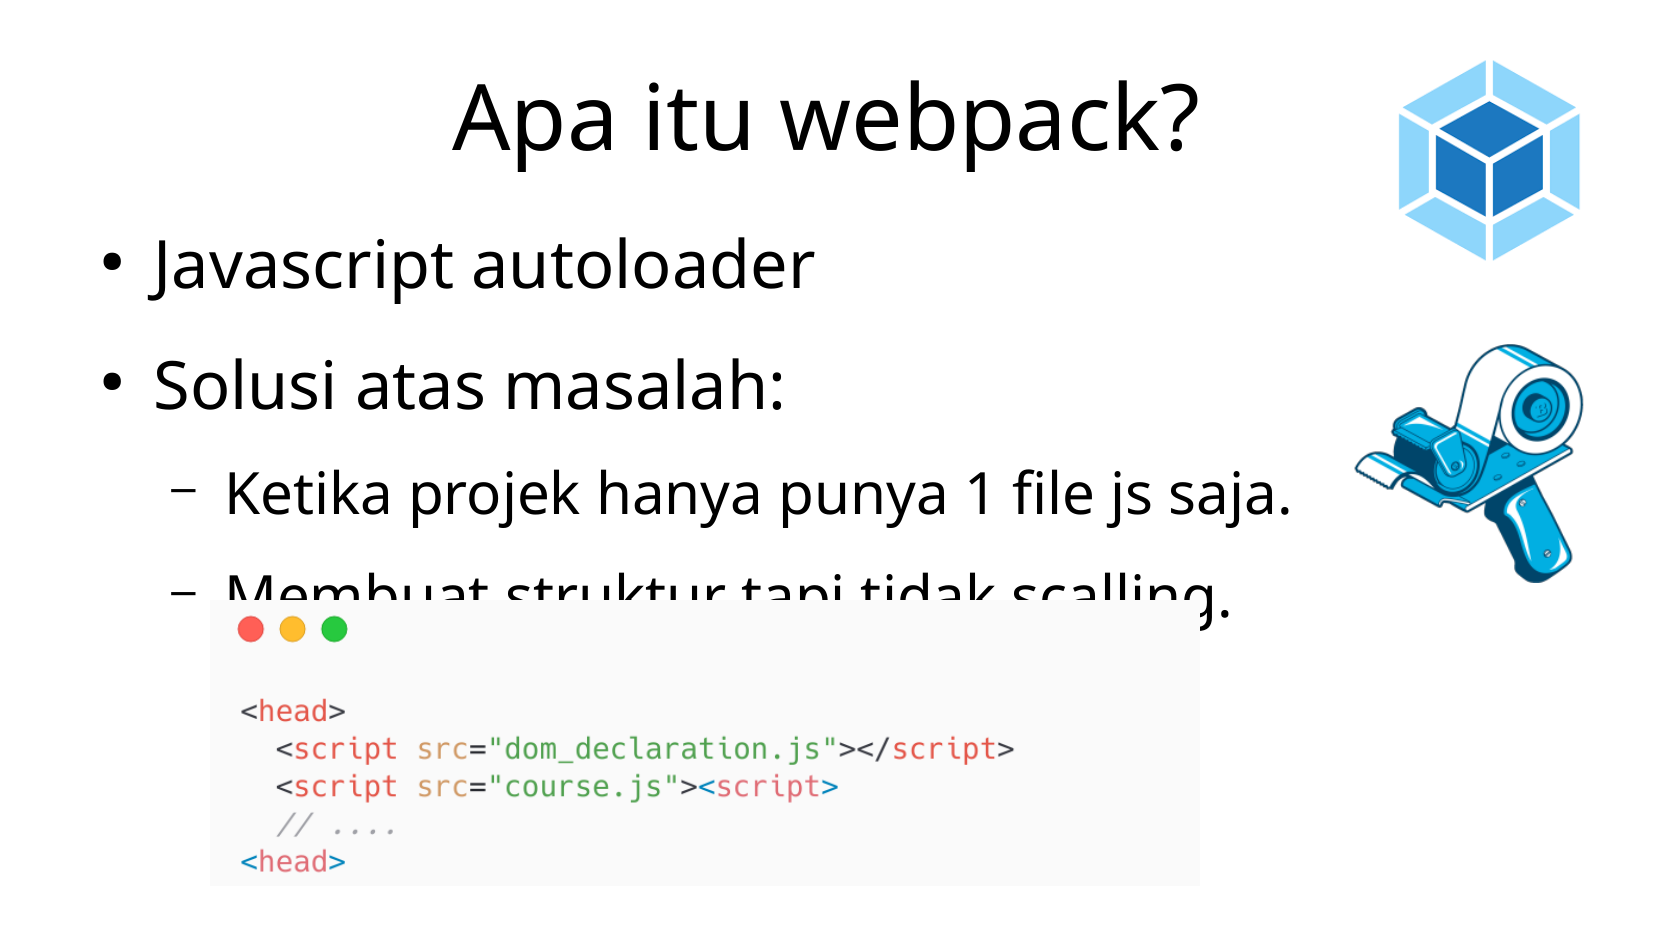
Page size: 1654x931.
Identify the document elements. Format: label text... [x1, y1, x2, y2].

picture [210, 600, 1201, 886]
picture [1350, 344, 1588, 583]
title Apa itu webpack? [82, 37, 1571, 193]
list Javascript autoloader Solusi atas masalah: Ketika projek hanya punya 1 file js saja. Membuat struktur tapi tidak scalling. [82, 217, 1571, 758]
picture [1373, 44, 1606, 277]
